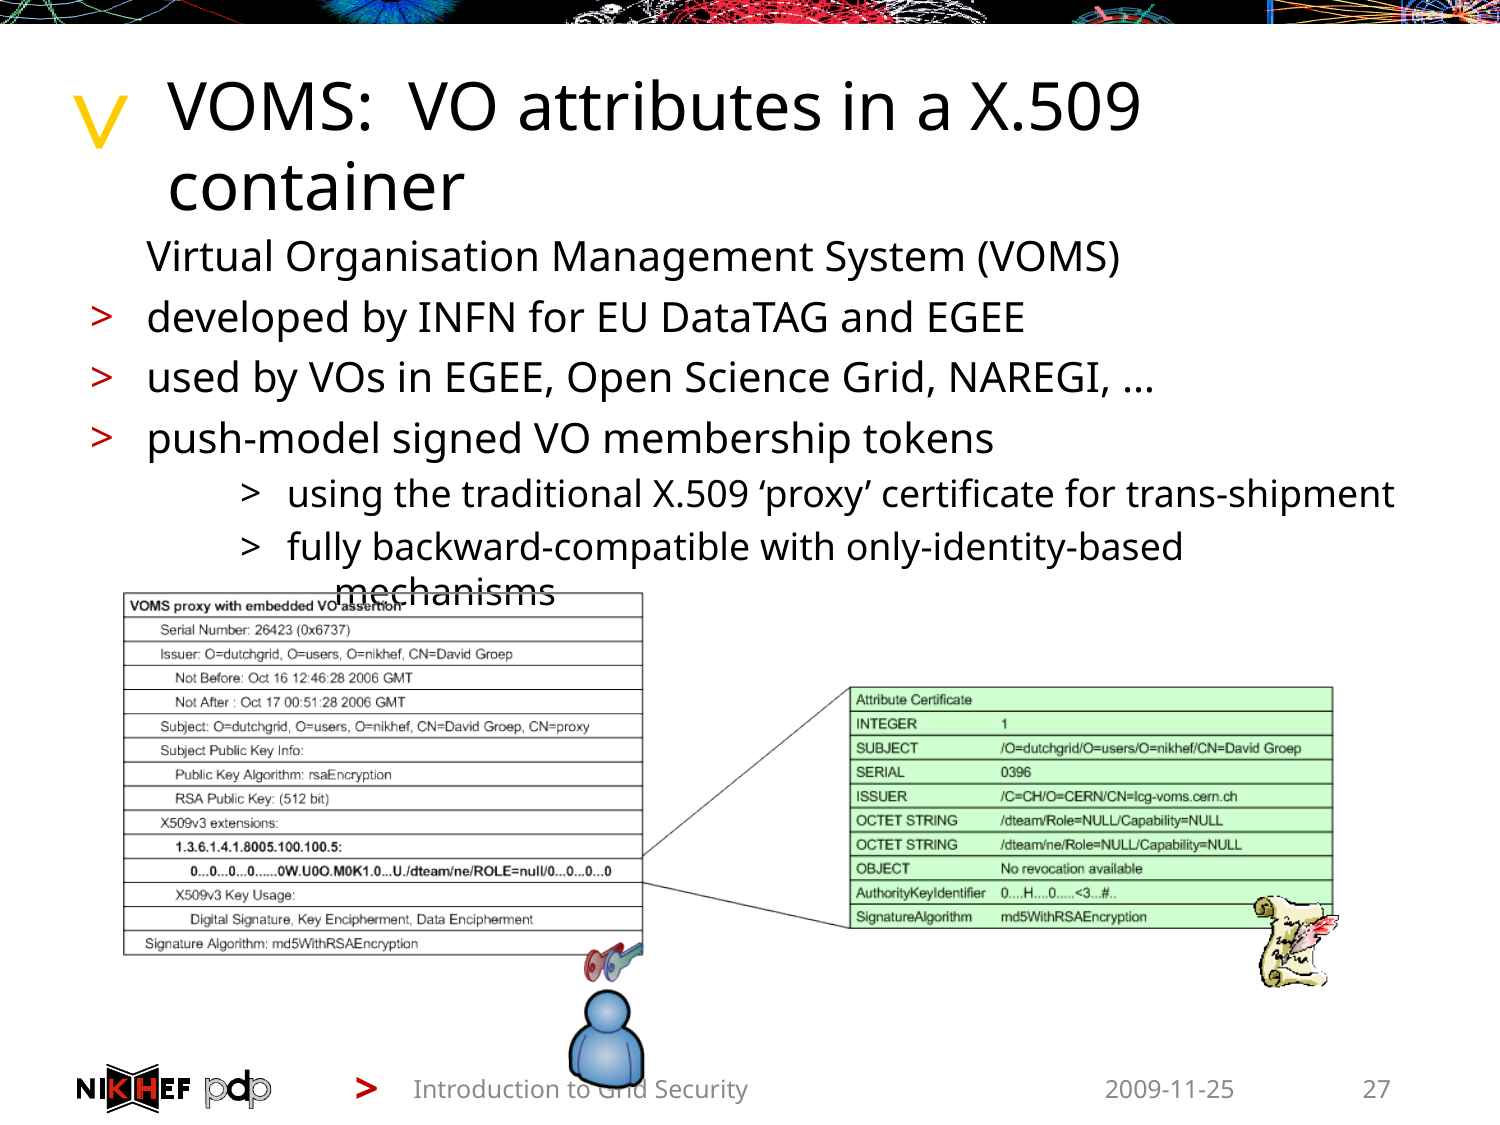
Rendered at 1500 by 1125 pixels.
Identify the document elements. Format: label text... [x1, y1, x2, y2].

text_box Introduction to Grid Security [398, 1090, 938, 1103]
text_box 2009-11-25 [1089, 1090, 1266, 1103]
text_box 28 [1347, 1066, 1426, 1102]
picture [123, 592, 1343, 1090]
list Virtual Organisation Management System (VOMS) developed by INFN for EU DataTAG and EGEE used by VOs in EGEE, Open Science Grid, NAREGI, … push-model signed VO membership tokens using the traditional X.509 ‘proxy’ certificate for trans-shipment fully backward-compatible with only-identity-based mechanisms [75, 222, 1426, 1005]
title VOMS: VO attributes in a X.509 container [152, 56, 1426, 188]
